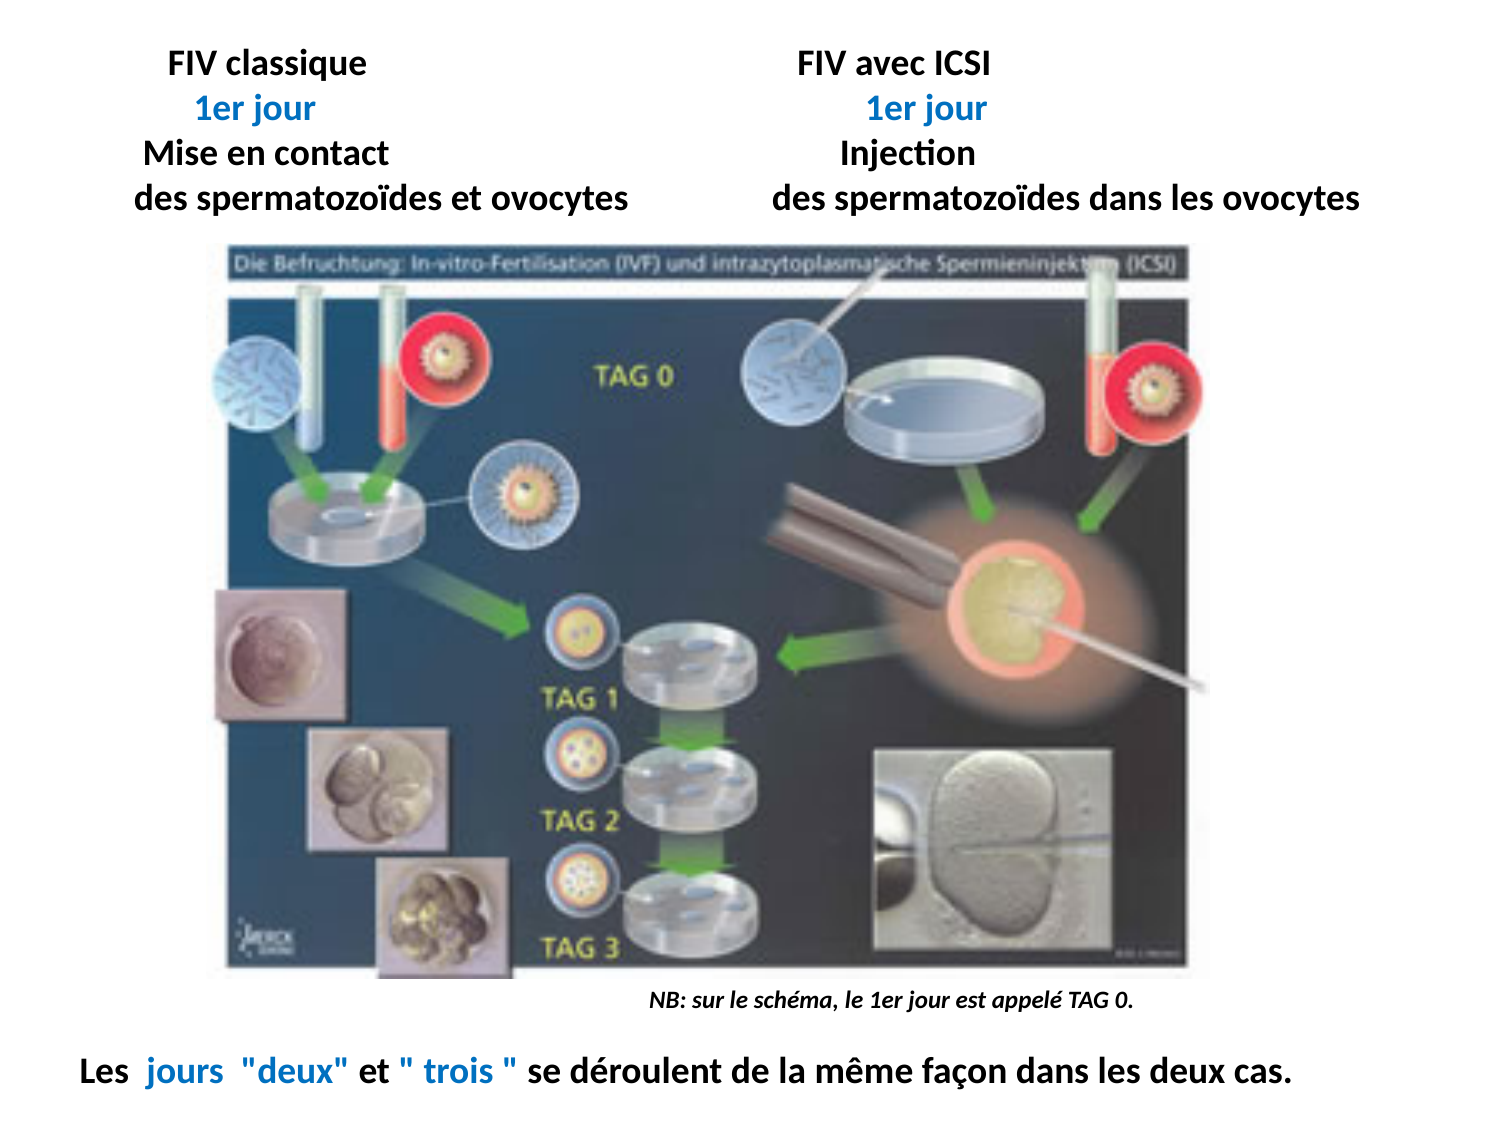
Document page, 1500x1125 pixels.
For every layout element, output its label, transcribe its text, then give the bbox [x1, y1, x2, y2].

text_box FIV avec ICSI 1er jour Injection des spermatozoïdes dans les ovocytes [714, 30, 1465, 226]
text_box FIV classique 1er jour Mise en contact des spermatozoïdes et ovocytes [76, 30, 656, 316]
text_box NB: sur le schéma, le 1er jour est appelé TAG 0. Les jours "deux" et " trois " se déroulent de la même façon dans les deux cas. [64, 964, 1436, 1099]
picture [206, 243, 1210, 964]
